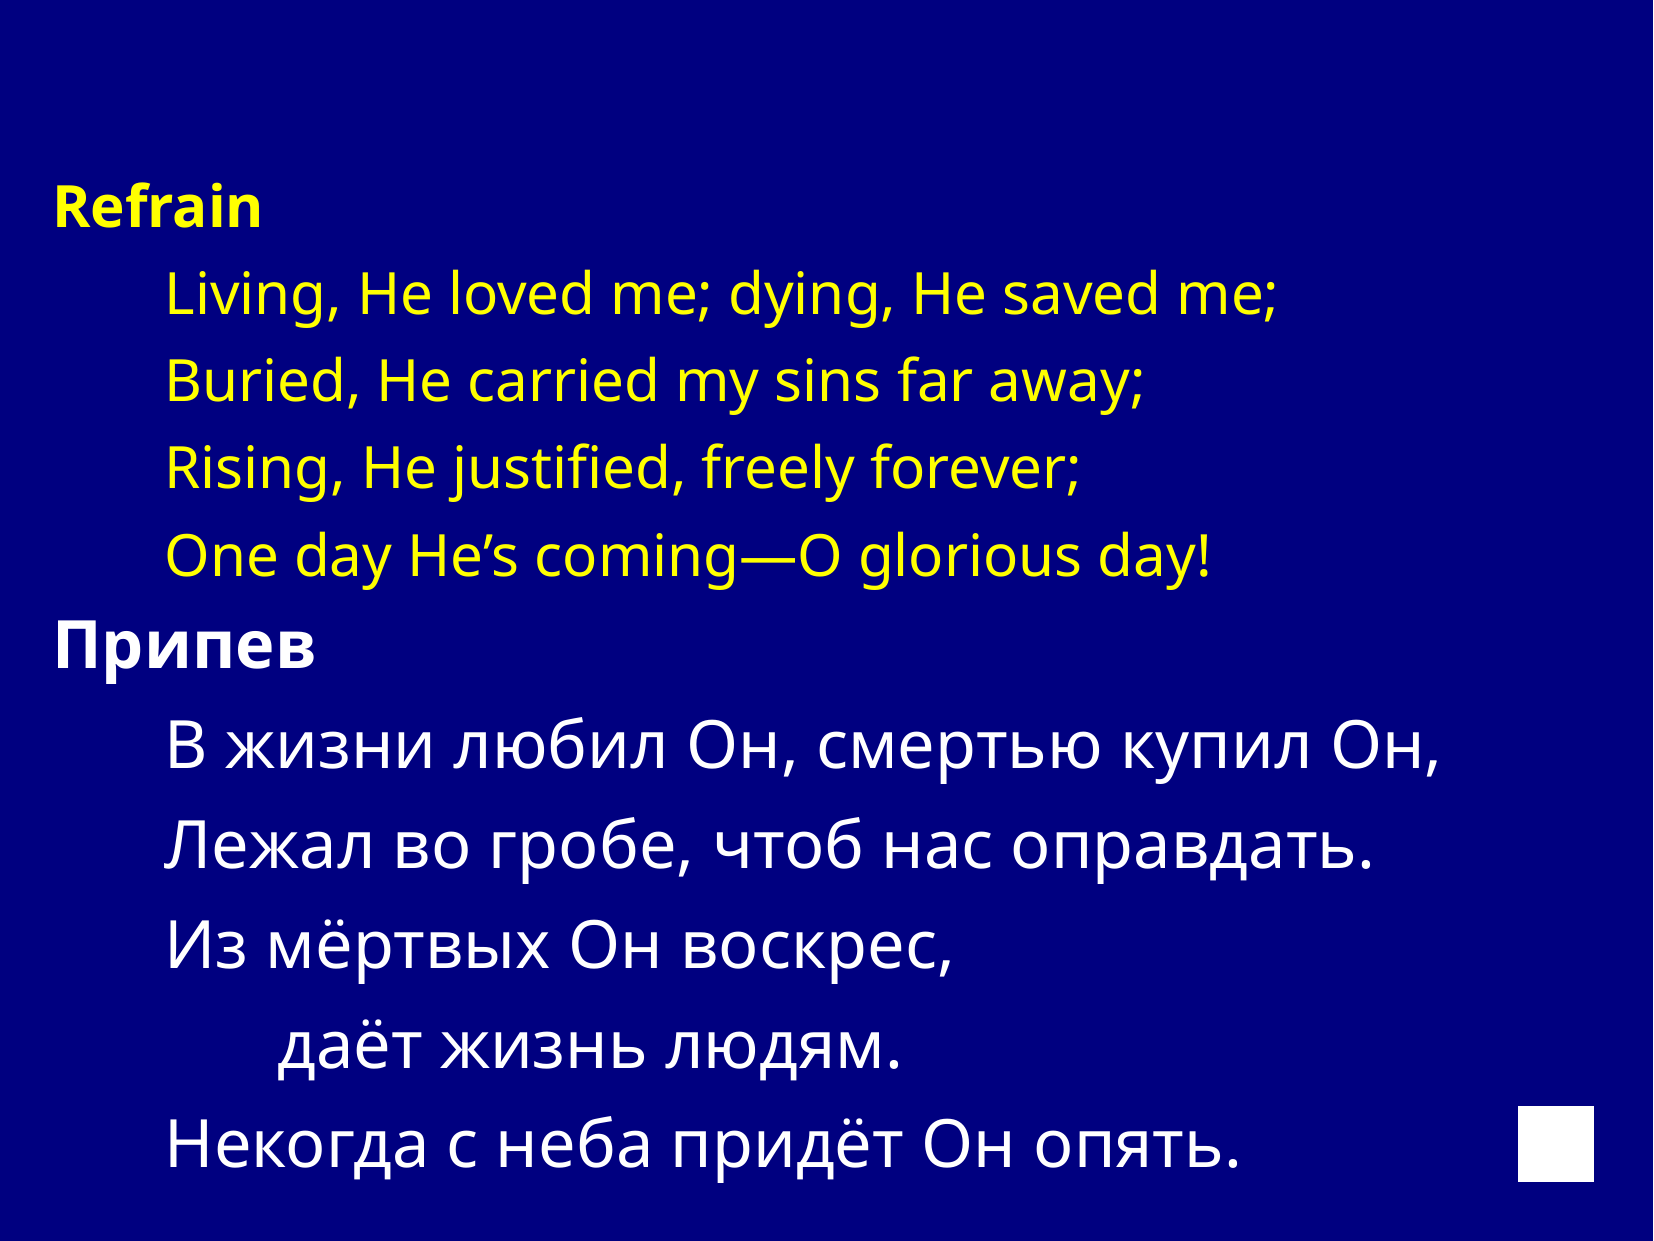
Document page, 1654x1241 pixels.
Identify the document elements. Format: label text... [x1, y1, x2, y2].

text_box Refrain Living, He loved me; dying, He saved me; Buried, He carried my sins far away; Rising, He justified, freely forever; One day He’s coming—O glorious day! [37, 150, 1651, 581]
text_box Припев В жизни любил Он, смертью купил Он, Лежал во гробе, чтоб нас оправдать. Из мёртвых Он воскрес, даёт жизнь людям. Некогда с неба придёт Он опять. [37, 581, 1651, 1163]
text_box [1518, 1163, 1594, 1182]
